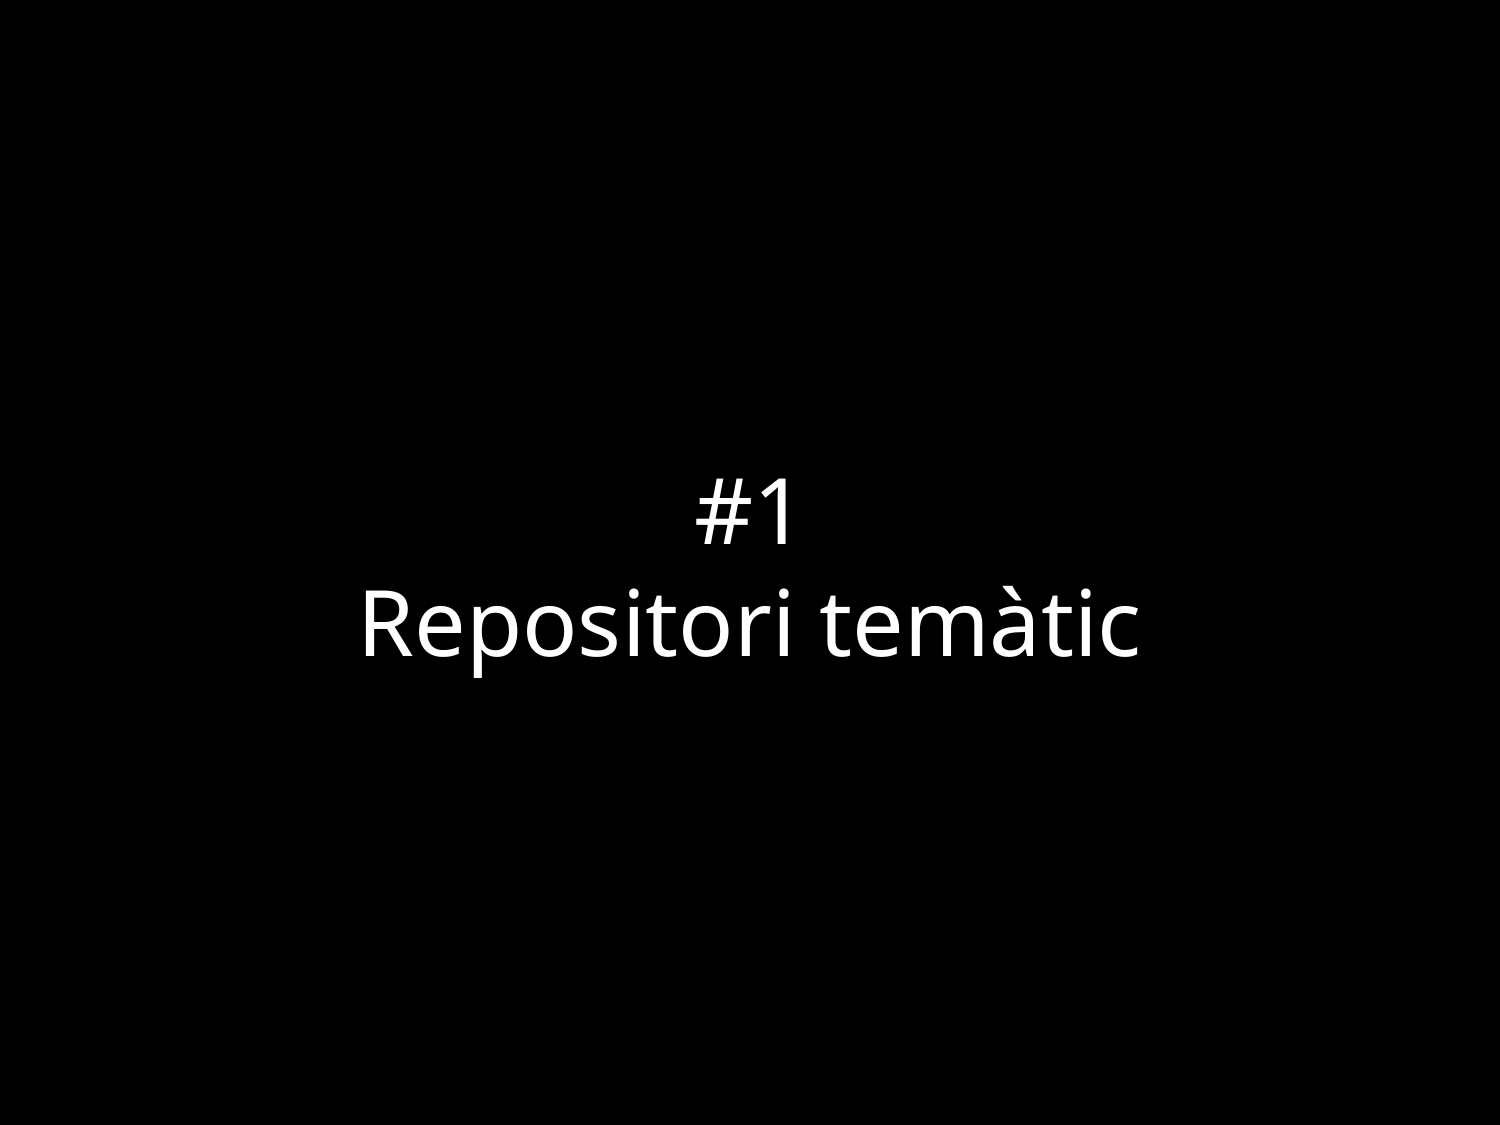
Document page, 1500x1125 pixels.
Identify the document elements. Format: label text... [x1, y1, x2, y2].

subtitle #1 Repositori temàtic [109, 112, 1391, 1013]
